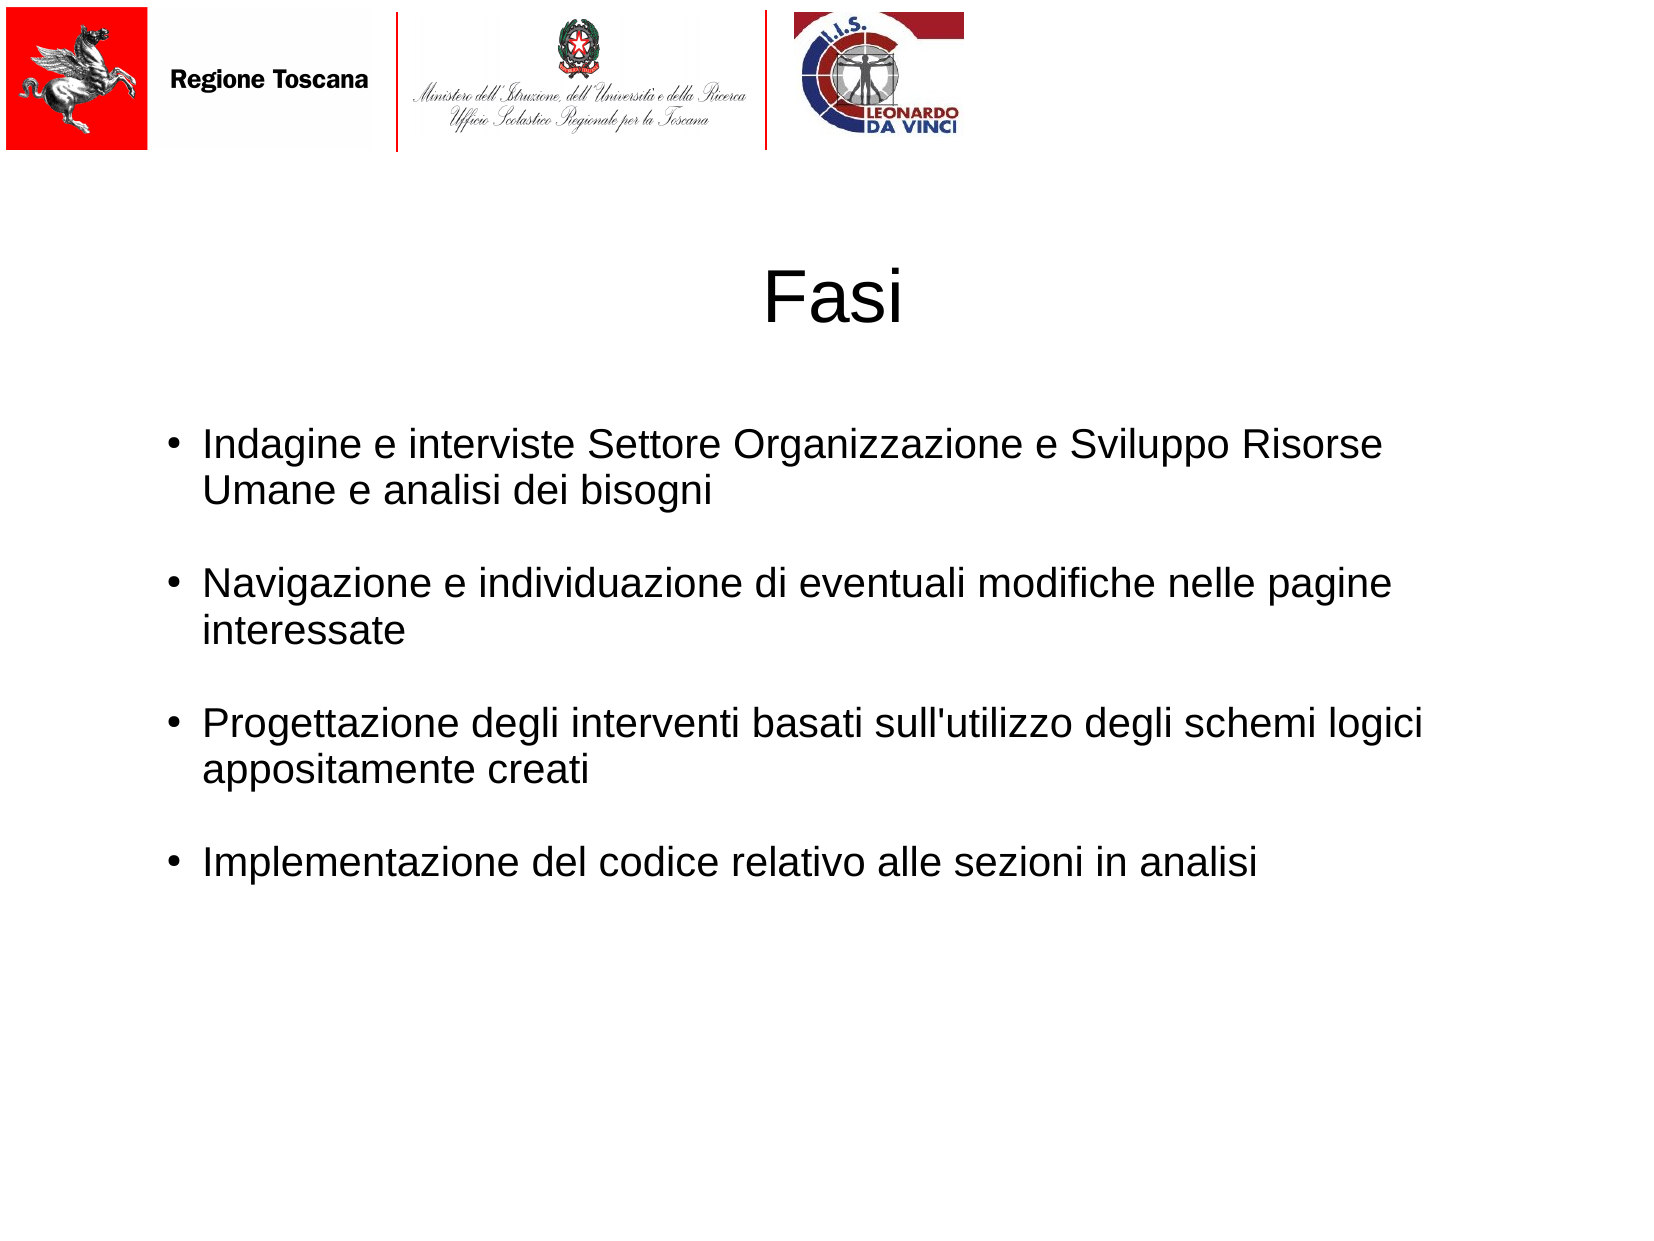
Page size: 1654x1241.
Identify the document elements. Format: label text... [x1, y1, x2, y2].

picture [410, 13, 749, 139]
text_box Indagine e interviste Settore Organizzazione e Sviluppo Risorse Umane e analisi dei bisogni Navigazione e individuazione di eventuali modifiche nelle pagine interessate Progettazione degli interventi basati sull'utilizzo degli schemi logici appositamente creati Implementazione del codice relativo alle sezioni in analisi [151, 413, 1506, 1092]
picture [794, 12, 964, 137]
picture [6, 7, 371, 150]
text_box Fasi [260, 247, 1407, 363]
